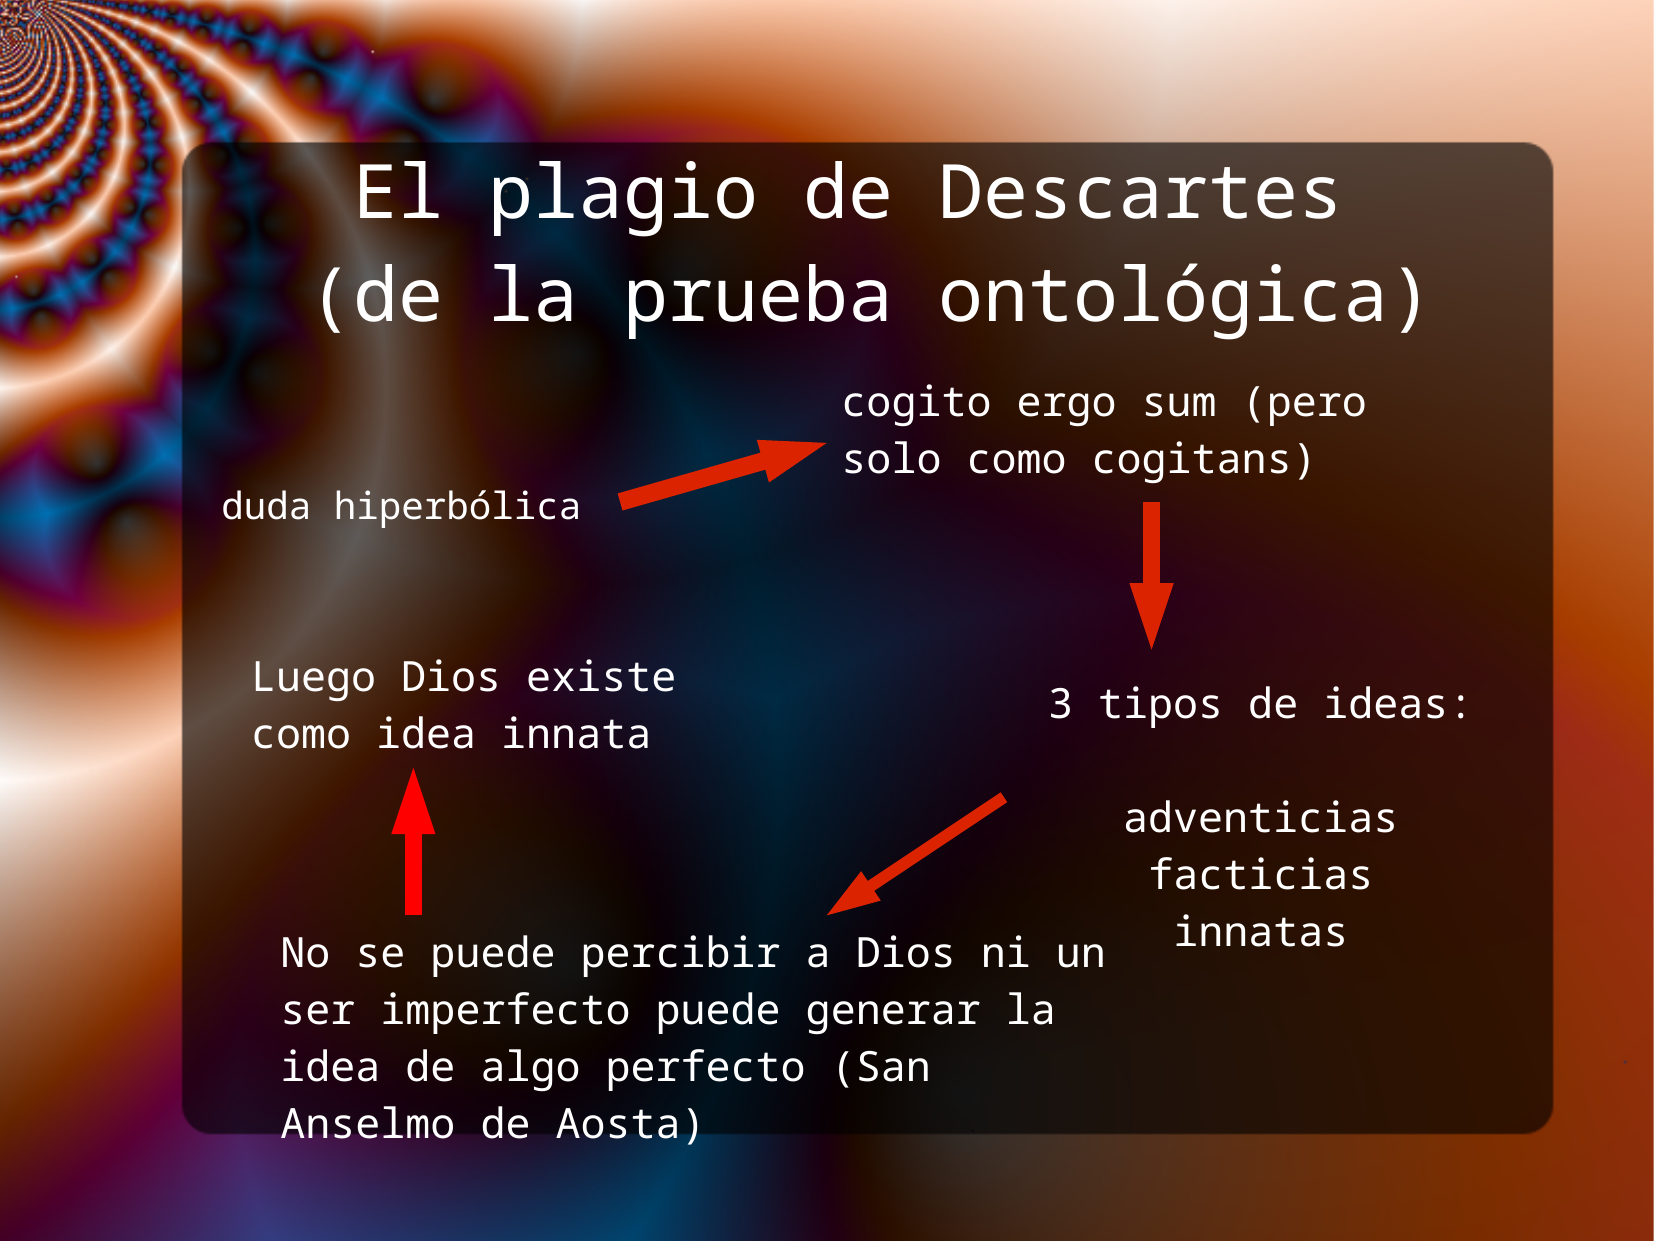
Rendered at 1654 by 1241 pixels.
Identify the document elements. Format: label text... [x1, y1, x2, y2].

text_box 3 tipos de ideas: adventicias facticias innatas [1033, 666, 1562, 916]
text_box Luego Dios existe como idea innata [236, 639, 739, 748]
title El plagio de Descartes (de la prueba ontológica) [206, 154, 1536, 328]
picture [0, 0, 1654, 1241]
text_box cogito ergo sum (pero solo como cogitans) [826, 364, 1447, 473]
text_box No se puede percibir a Dios ni un ser imperfecto puede generar la idea de algo perfecto (San Anselmo de Aosta) [265, 915, 1123, 1118]
text_box duda hiperbólica [206, 472, 610, 530]
